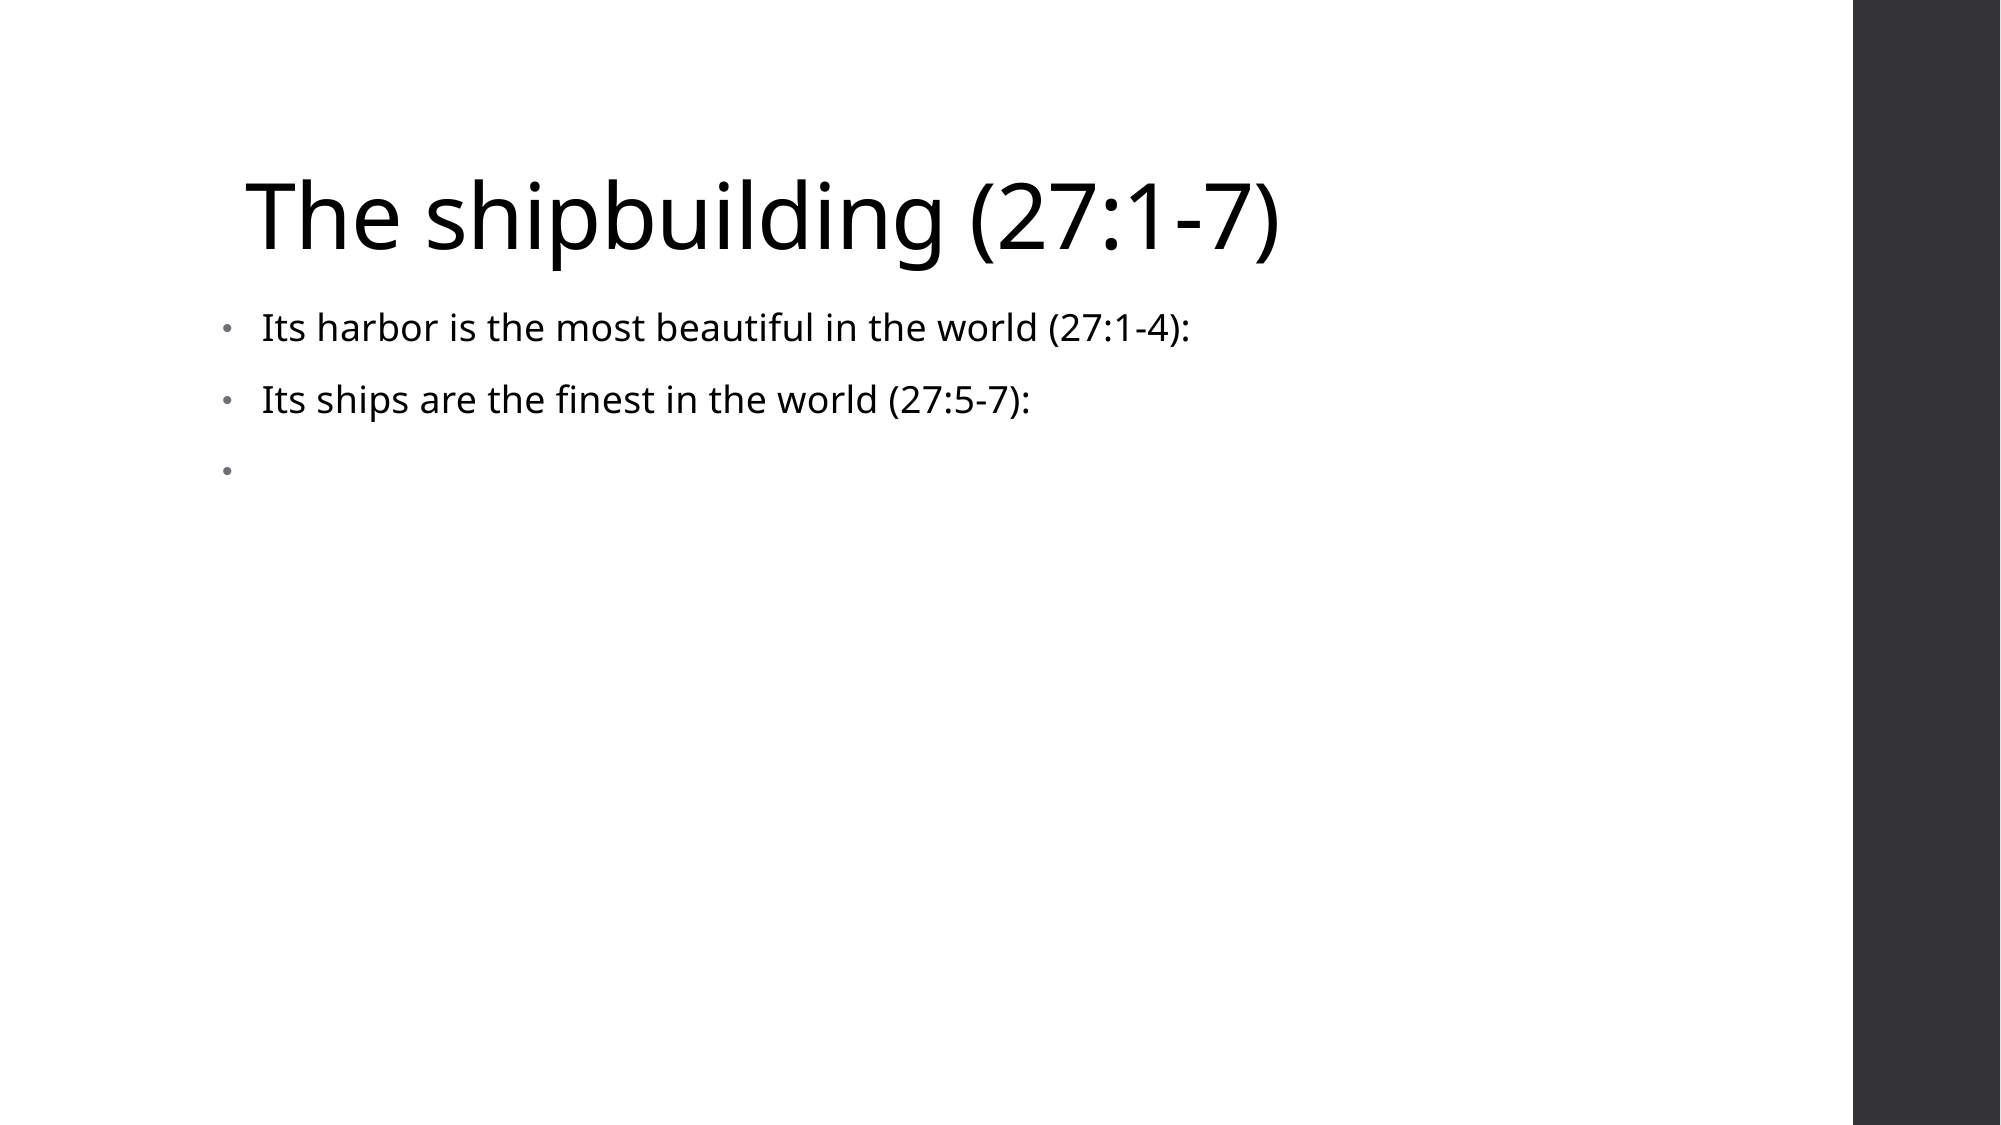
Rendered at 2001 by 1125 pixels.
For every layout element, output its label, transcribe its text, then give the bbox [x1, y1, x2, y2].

list Its harbor is the most beautiful in the world (27:1-4): Its ships are the finest in the world (27:5-7): [206, 299, 1617, 1014]
title The shipbuilding (27:1-7) [206, 60, 1797, 278]
